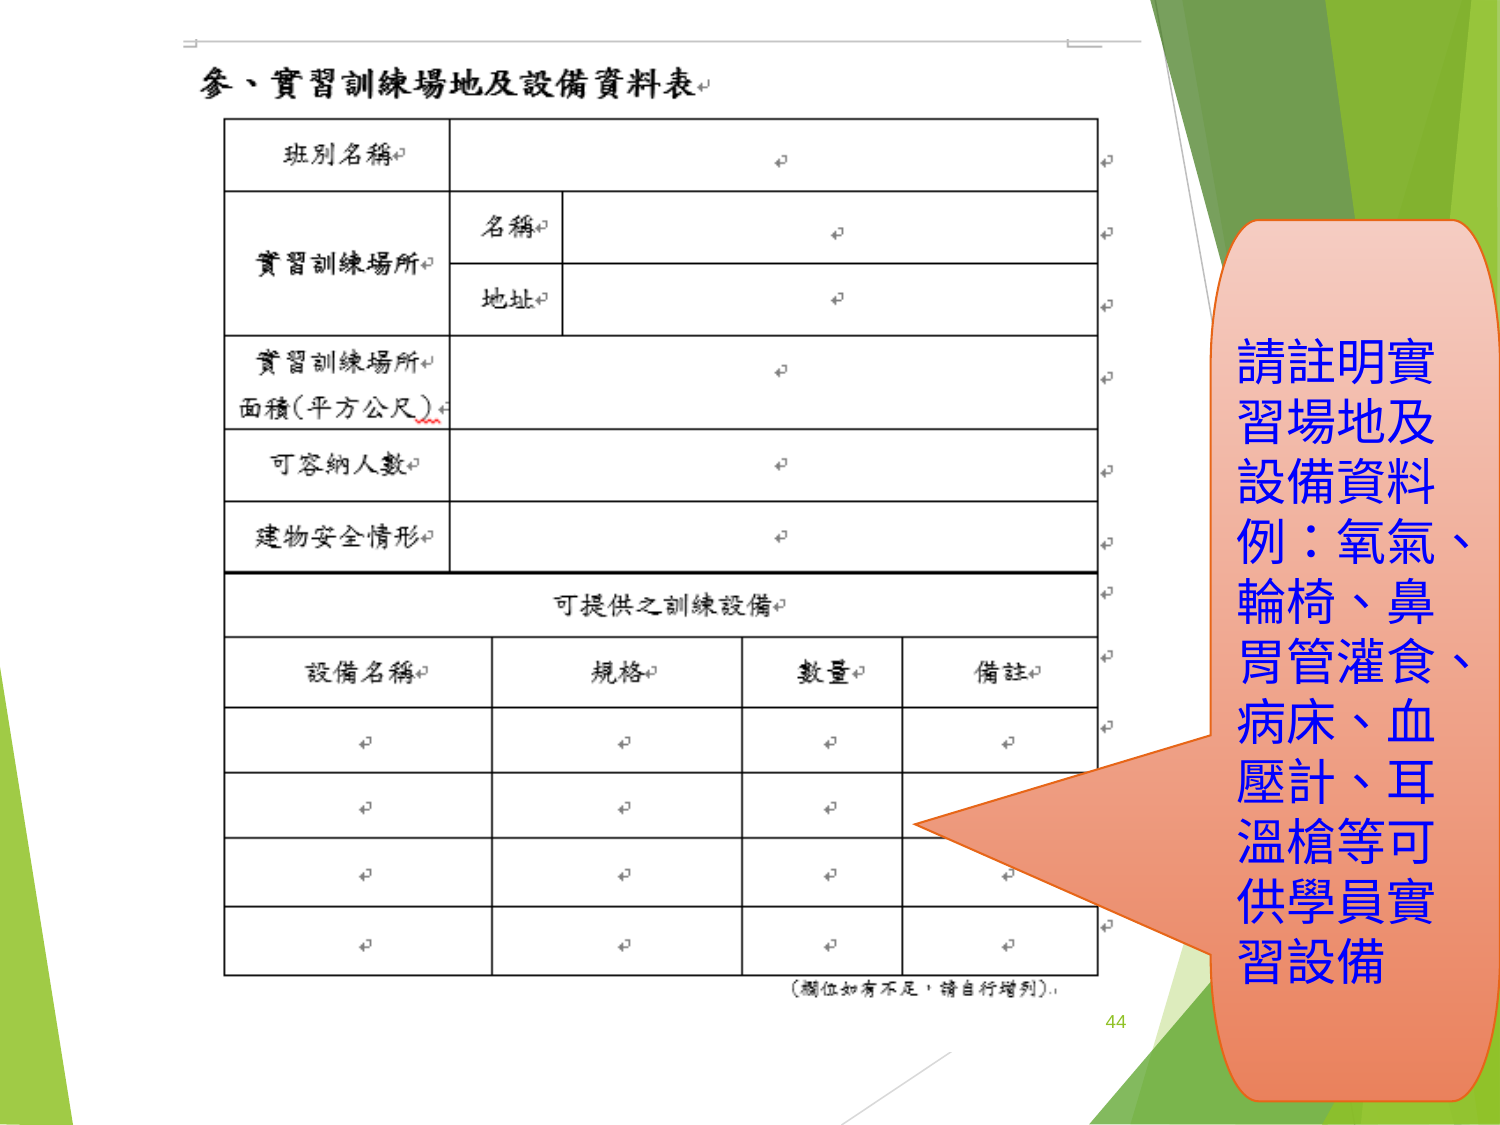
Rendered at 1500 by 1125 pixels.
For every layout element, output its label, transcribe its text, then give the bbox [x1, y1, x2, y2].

picture [183, 39, 1142, 1052]
text_box <編號> [1057, 991, 1142, 1052]
text_box 請註明實習場地及設備資料例：氧氣、輪椅、鼻胃管灌食、病床、血壓計、耳溫槍等可供學員實習設備 [915, 219, 1500, 1102]
